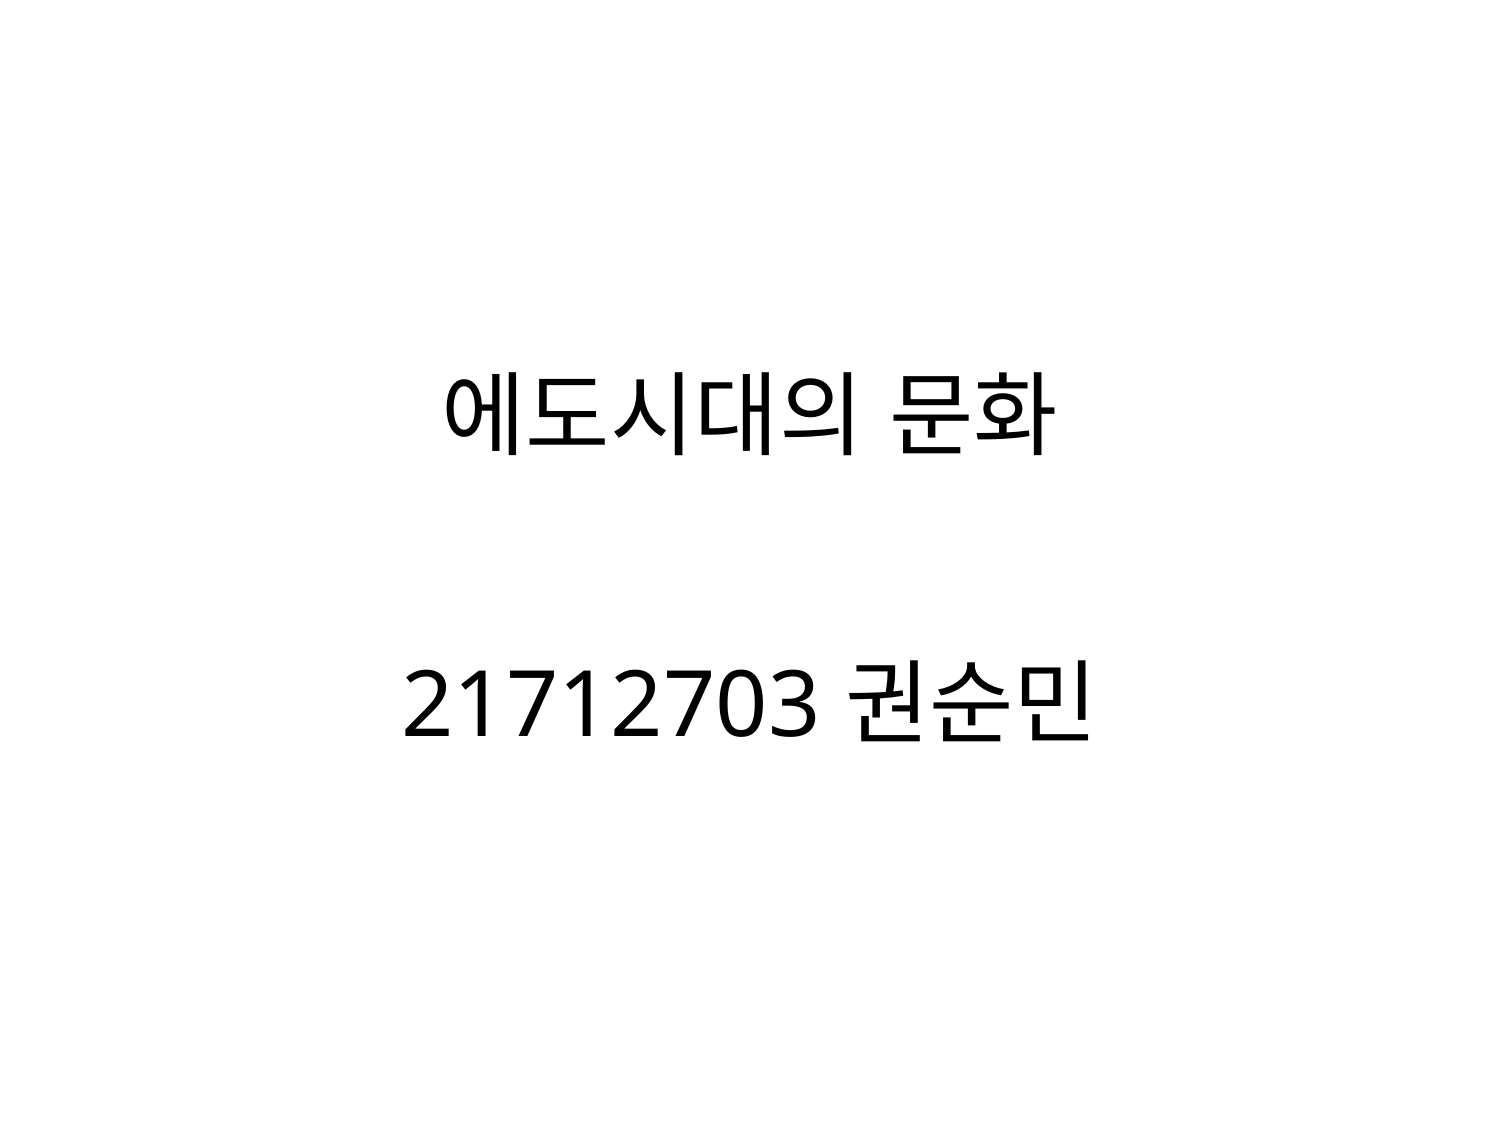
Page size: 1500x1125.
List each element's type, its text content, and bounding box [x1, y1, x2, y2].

subtitle 21712703 권순민 [225, 637, 1275, 925]
title 에도시대의 문화 [112, 349, 1388, 591]
